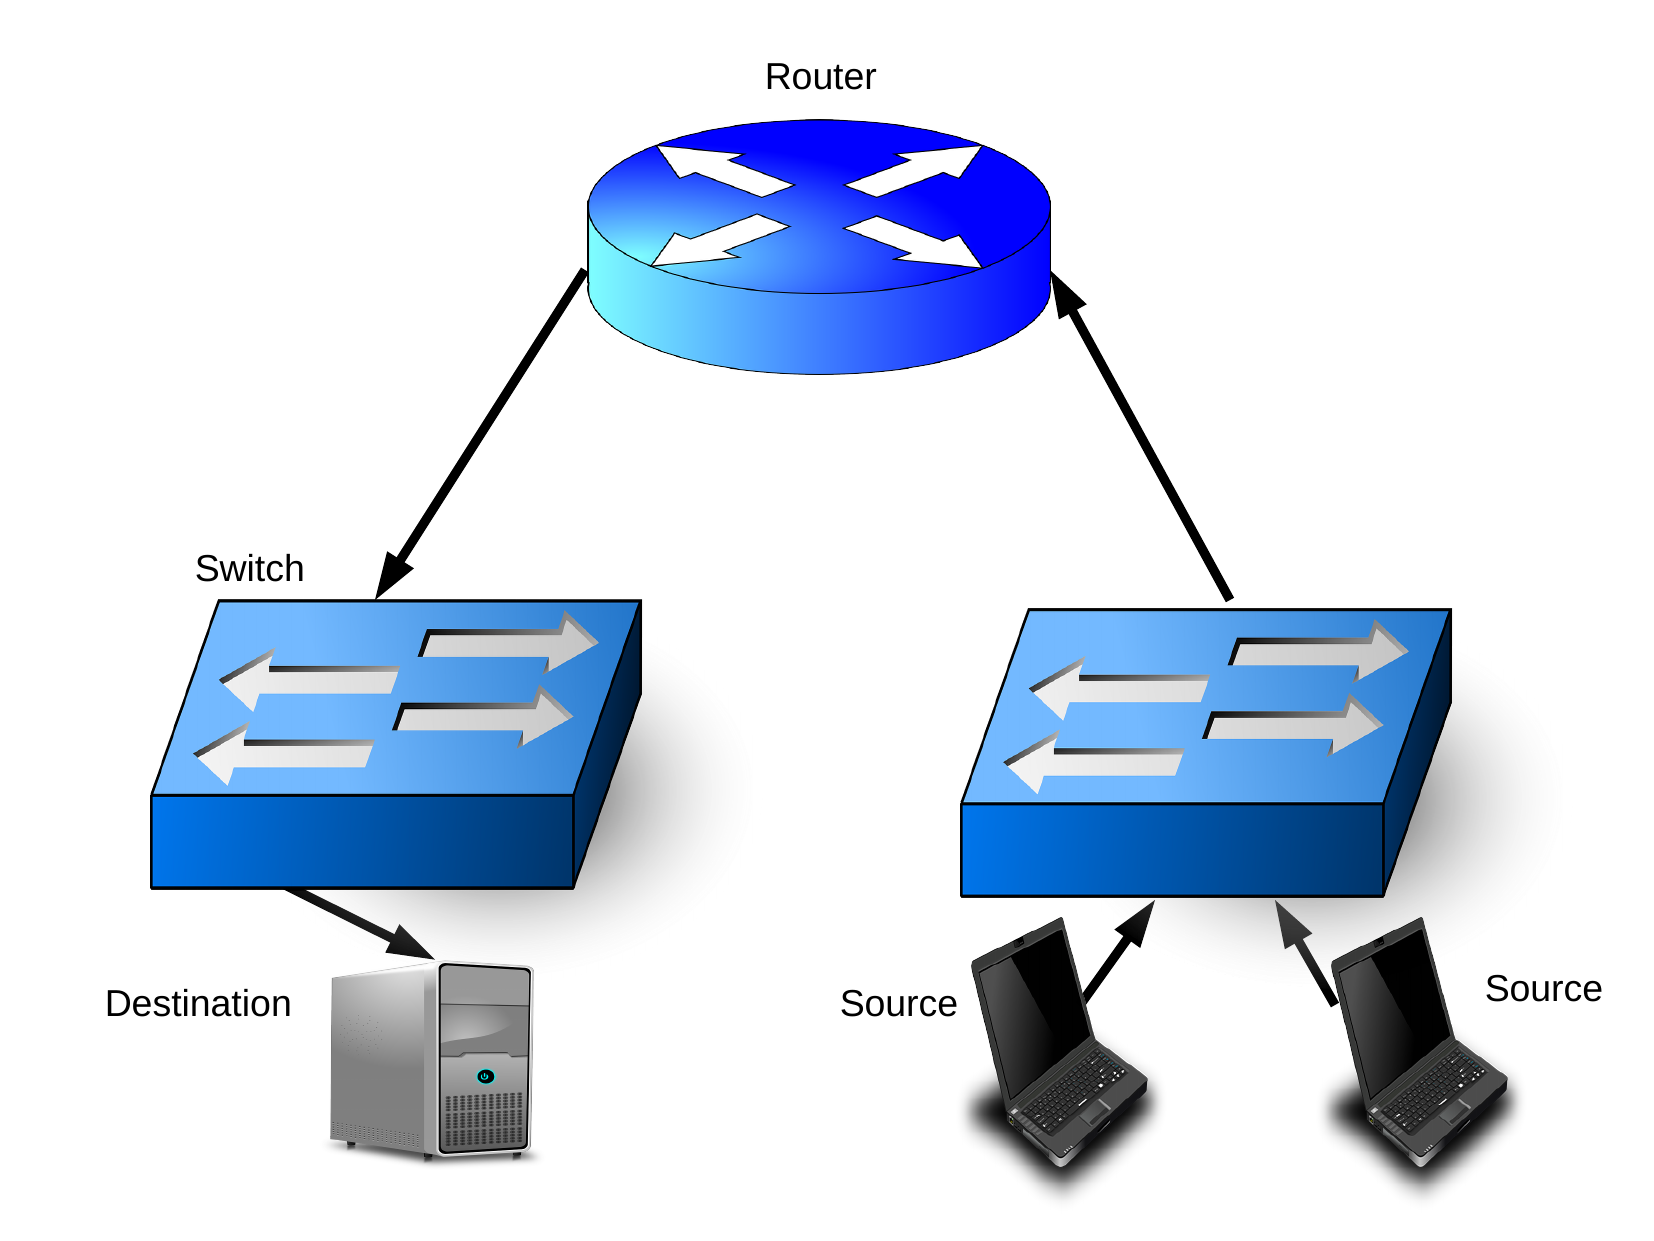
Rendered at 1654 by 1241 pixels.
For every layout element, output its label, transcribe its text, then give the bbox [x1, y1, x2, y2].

picture [150, 494, 764, 1171]
picture [951, 503, 1574, 1216]
text_box Router [750, 48, 976, 106]
text_box Switch [180, 540, 331, 597]
text_box Source [825, 975, 976, 1036]
text_box Source [1470, 960, 1621, 1017]
picture [587, 119, 1051, 376]
text_box Destination [90, 975, 316, 1032]
